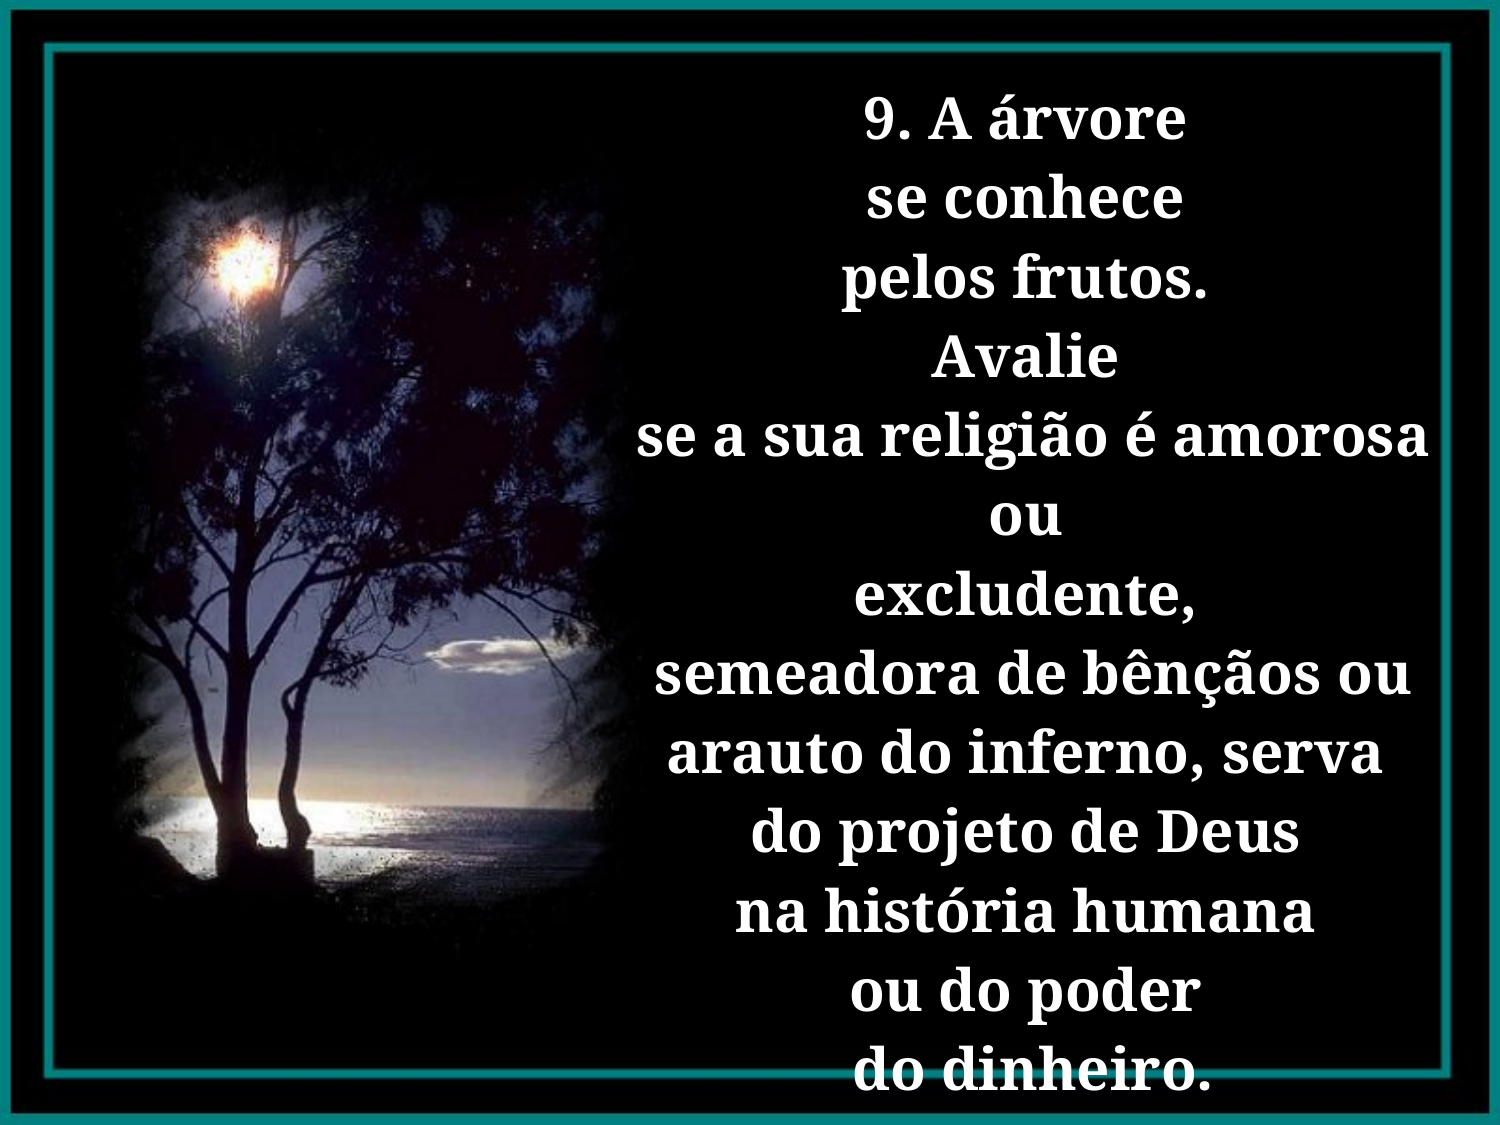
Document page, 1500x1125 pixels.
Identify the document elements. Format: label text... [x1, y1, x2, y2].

picture [0, 0, 1500, 1125]
text_box 9. A árvore se conhece pelos frutos. Avalie se a sua religião é amorosa ou excludente, semeadora de bênçãos ou arauto do inferno, serva do projeto de Deus na história humana ou do poder do dinheiro. [620, 69, 1447, 1116]
